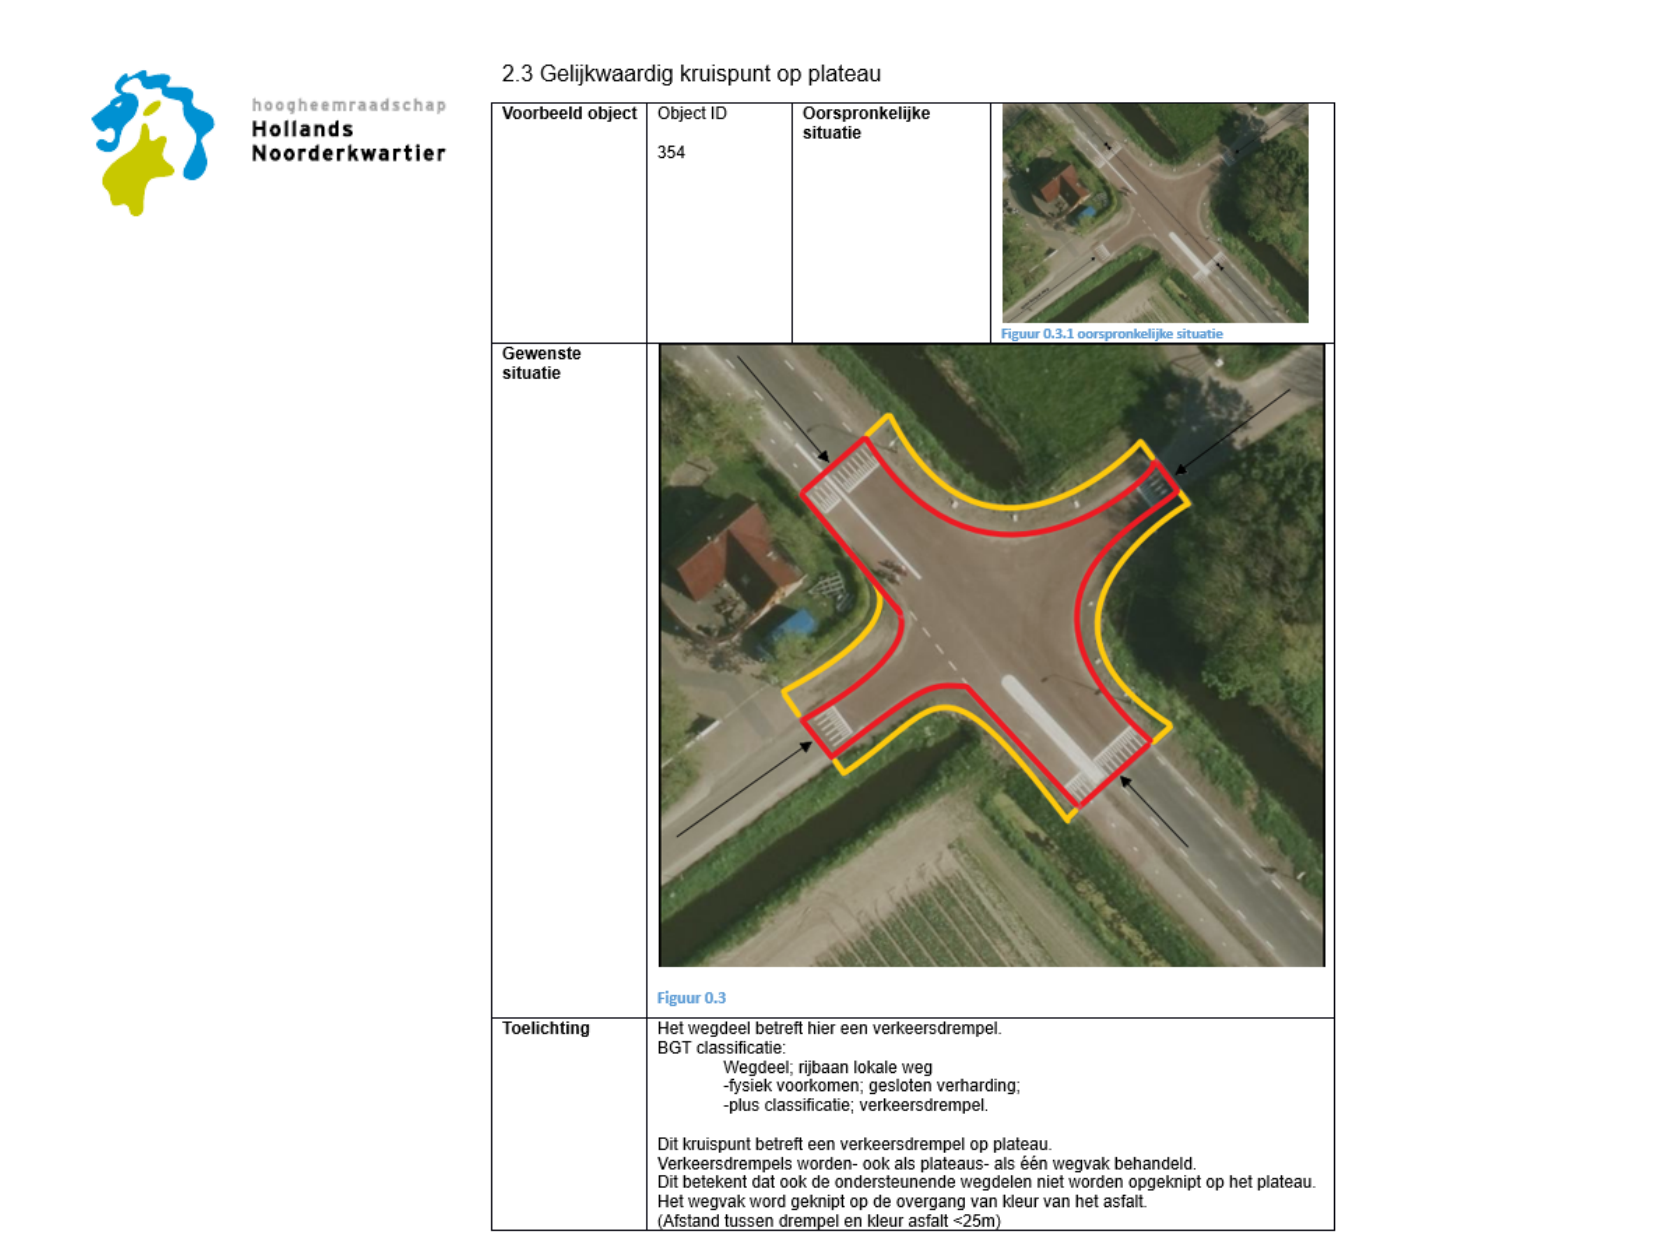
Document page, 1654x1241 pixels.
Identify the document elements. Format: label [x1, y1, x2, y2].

picture [59, 47, 1348, 1241]
